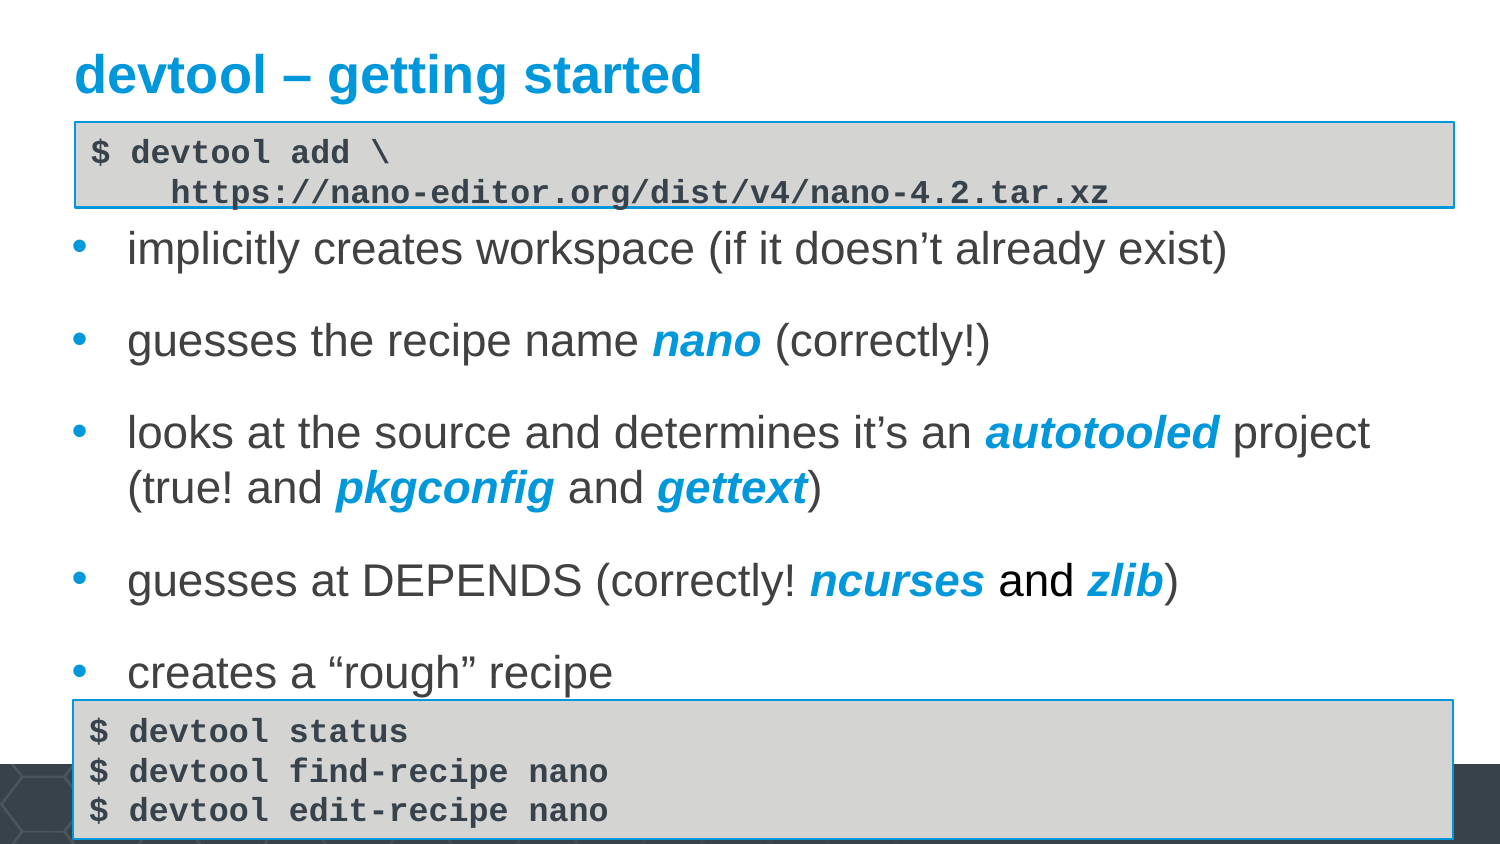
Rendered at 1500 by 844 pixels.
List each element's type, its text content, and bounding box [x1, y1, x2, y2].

picture [0, 0, 1500, 844]
text_box implicitly creates workspace (if it doesn’t already exist) guesses the recipe name nano (correctly!) looks at the source and determines it’s an autotooled project (true! and pkgconfig and gettext) guesses at DEPENDS (correctly! ncurses and zlib) creates a “rough” recipe [70, 218, 1421, 745]
text_box $ devtool add \ https://nano-editor.org/dist/v4/nano-4.2.tar.xz [74, 121, 1455, 208]
text_box $ devtool status $ devtool find-recipe nano $ devtool edit-recipe nano [73, 700, 1453, 839]
text_box devtool – getting started [74, 50, 1424, 121]
